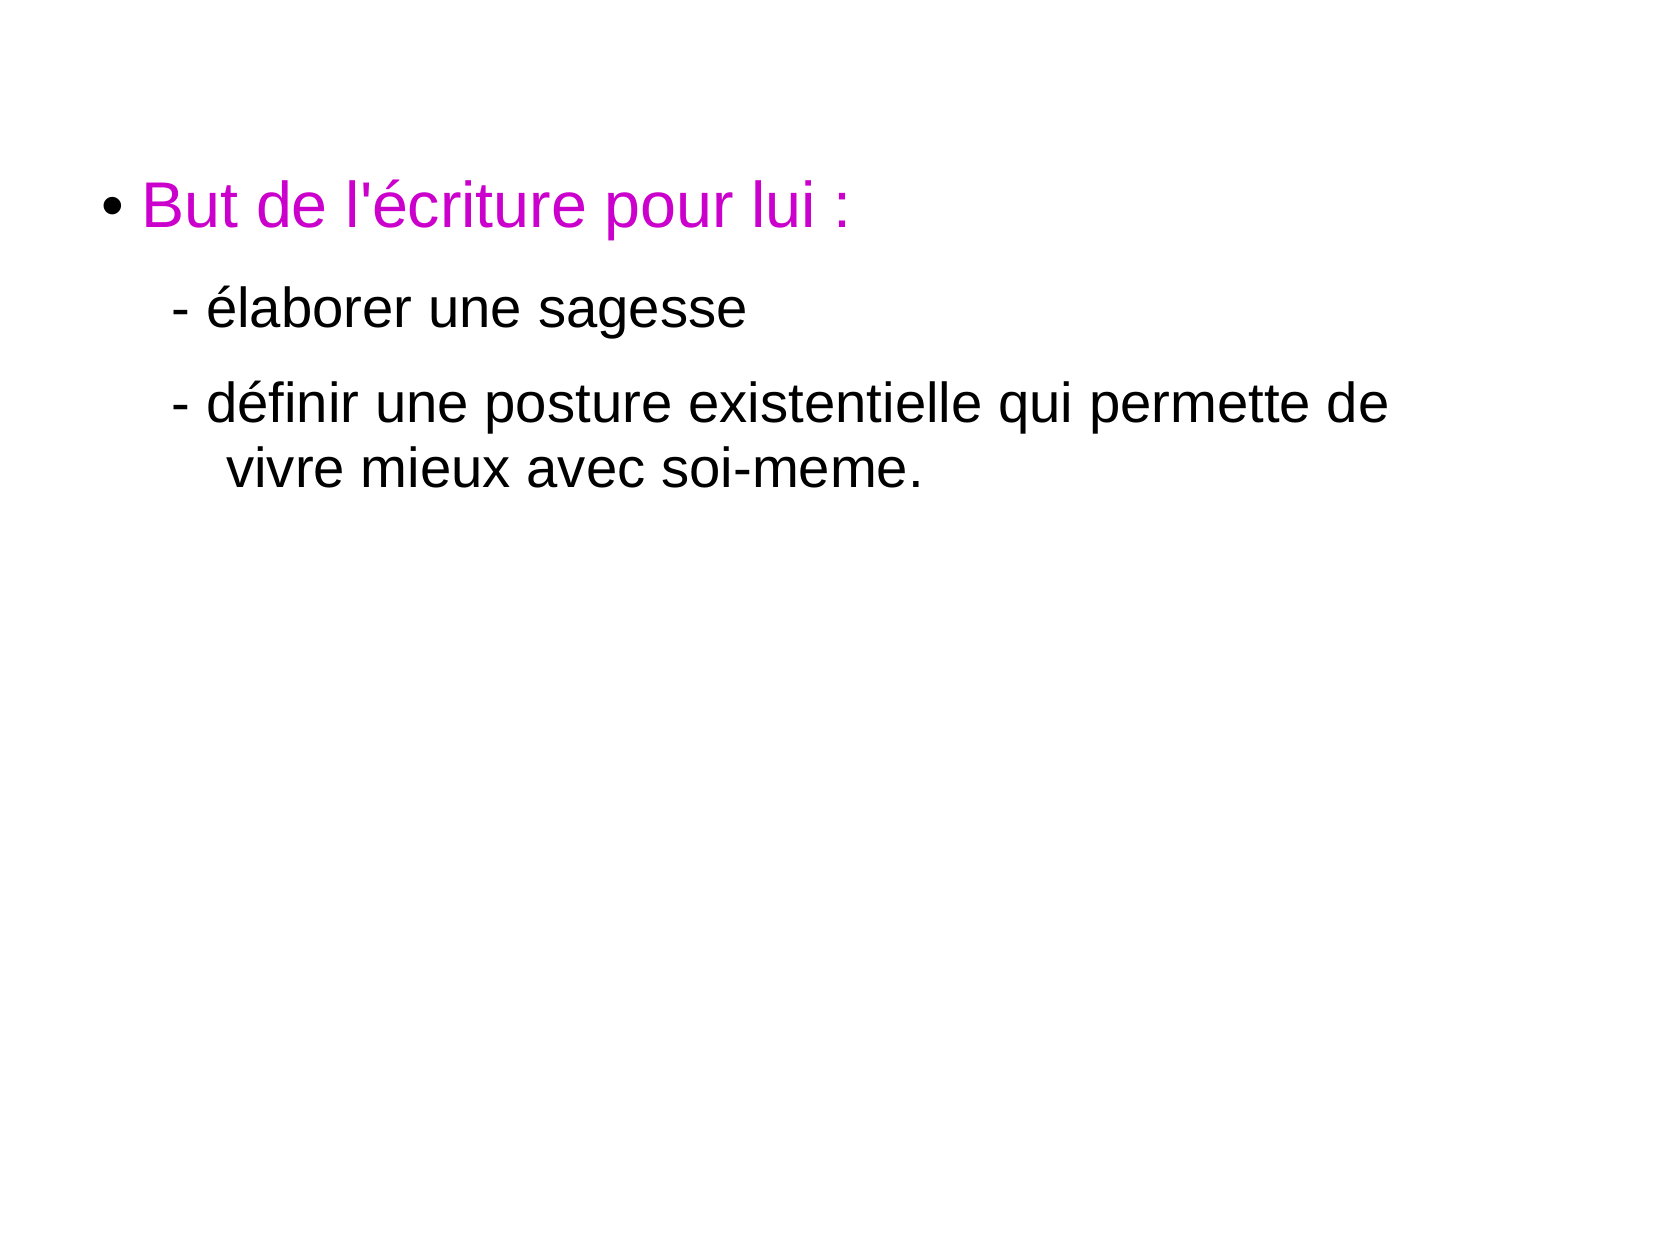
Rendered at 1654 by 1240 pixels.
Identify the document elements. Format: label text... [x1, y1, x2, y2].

text_box • But de l'écriture pour lui : - élaborer une sagesse - définir une posture existentielle qui permette de vivre mieux avec soi-meme. [101, 163, 1452, 467]
